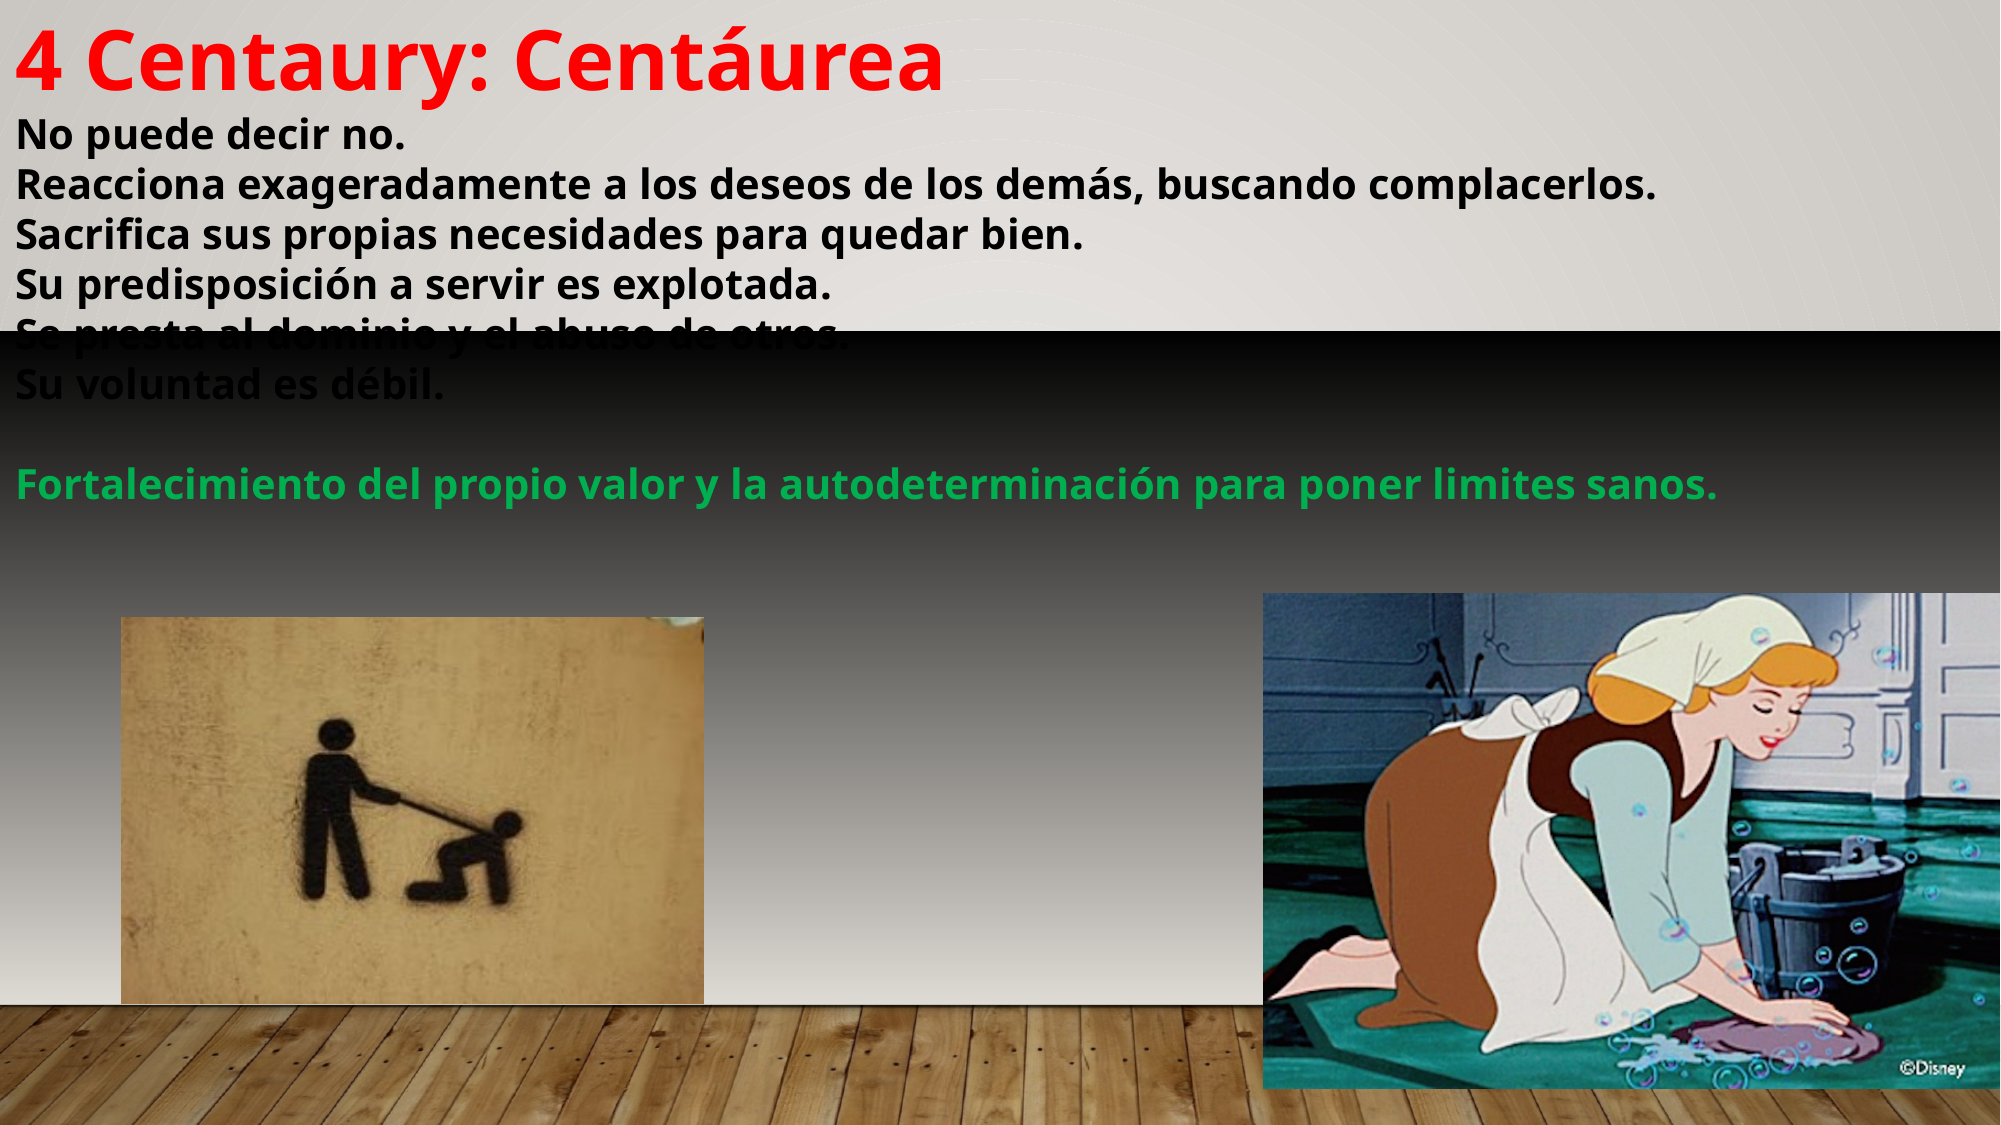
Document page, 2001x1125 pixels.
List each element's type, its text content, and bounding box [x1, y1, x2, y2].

text_box 4 Centaury: Centáurea No puede decir no. Reacciona exageradamente a los deseos de los demás, buscando complacerlos. Sacrifica sus propias necesidades para quedar bien. Su predisposición a servir es explotada. Se presta al dominio y el abuso de otros. Su voluntad es débil. Fortalecimiento del propio valor y la autodeterminación para poner limites sanos. [0, 0, 1964, 515]
picture [1263, 593, 2000, 1090]
picture [121, 617, 704, 1005]
